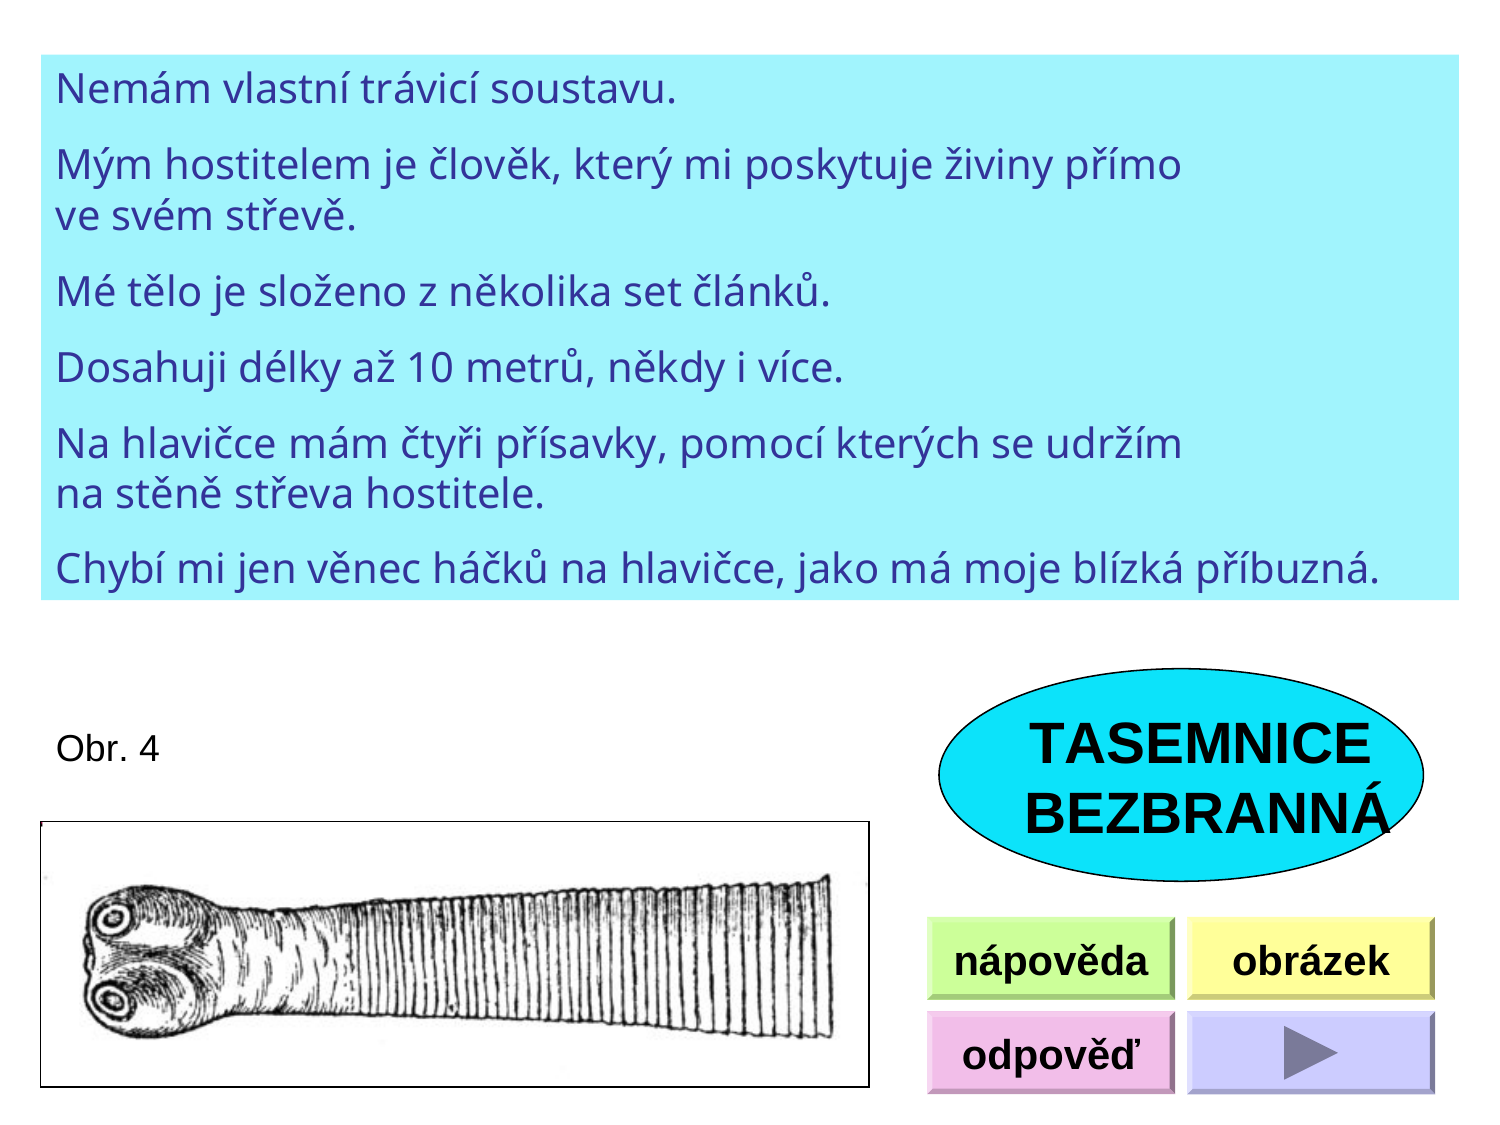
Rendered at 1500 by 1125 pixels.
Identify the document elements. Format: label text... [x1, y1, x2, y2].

text_box odpověď [933, 1017, 1169, 1088]
text_box nápověda [933, 923, 1169, 994]
text_box Nemám vlastní trávicí soustavu. Mým hostitelem je člověk, který mi poskytuje živiny přímo ve svém střevě. Mé tělo je složeno z několika set článků. Dosahuji délky až 10 metrů, někdy i více. Na hlavičce mám čtyři přísavky, pomocí kterých se udržím na stěně střeva hostitele. Chybí mi jen věnec háčků na hlavičce, jako má moje blízká příbuzná. [41, 54, 1459, 601]
text_box TASEMNICE BEZBRANNÁ [938, 668, 1424, 882]
text_box [1188, 1011, 1436, 1095]
text_box obrázek [1193, 923, 1429, 994]
picture [41, 822, 869, 1087]
text_box Obr. 4 [41, 716, 207, 777]
